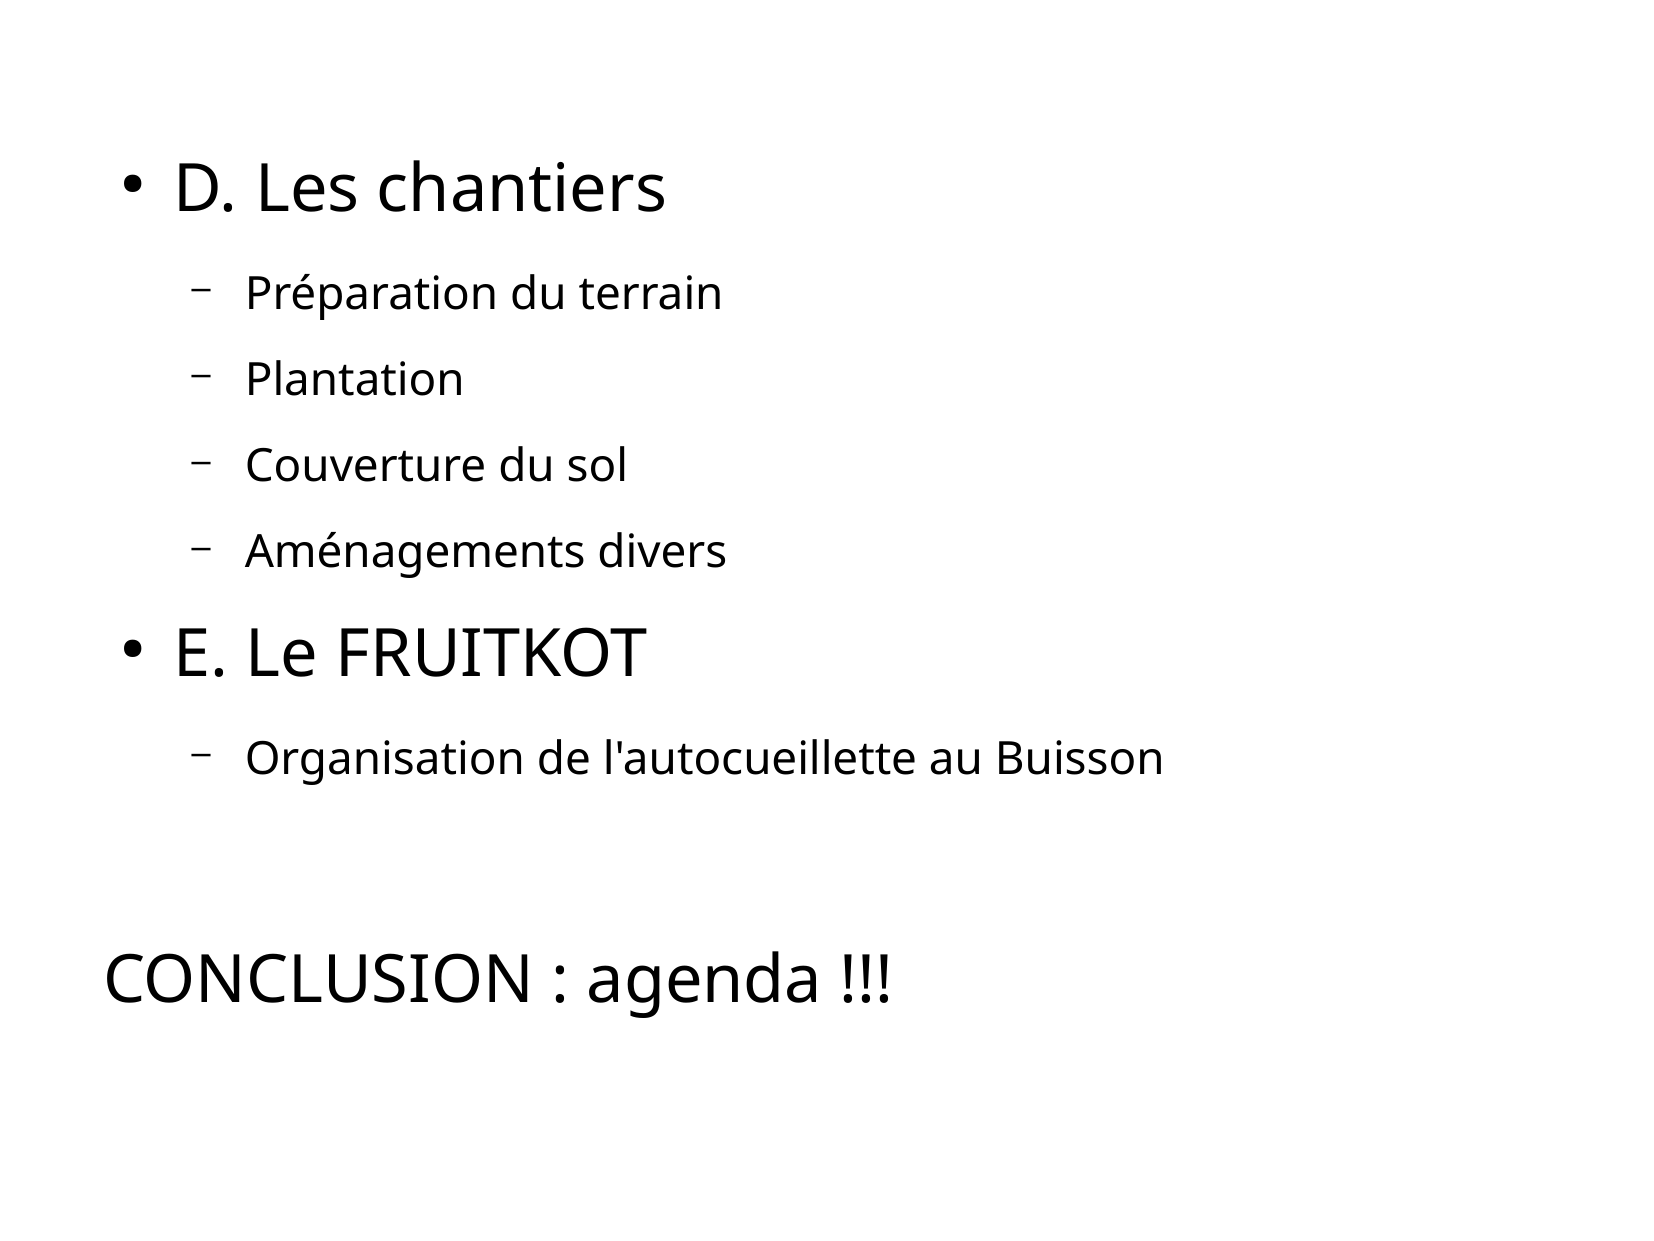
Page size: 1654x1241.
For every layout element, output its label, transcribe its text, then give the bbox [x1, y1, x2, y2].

list D. Les chantiers Préparation du terrain Plantation Couverture du sol Aménagements divers E. Le FRUITKOT Organisation de l'autocueillette au Buisson CONCLUSION : agenda !!! [103, 140, 1592, 991]
